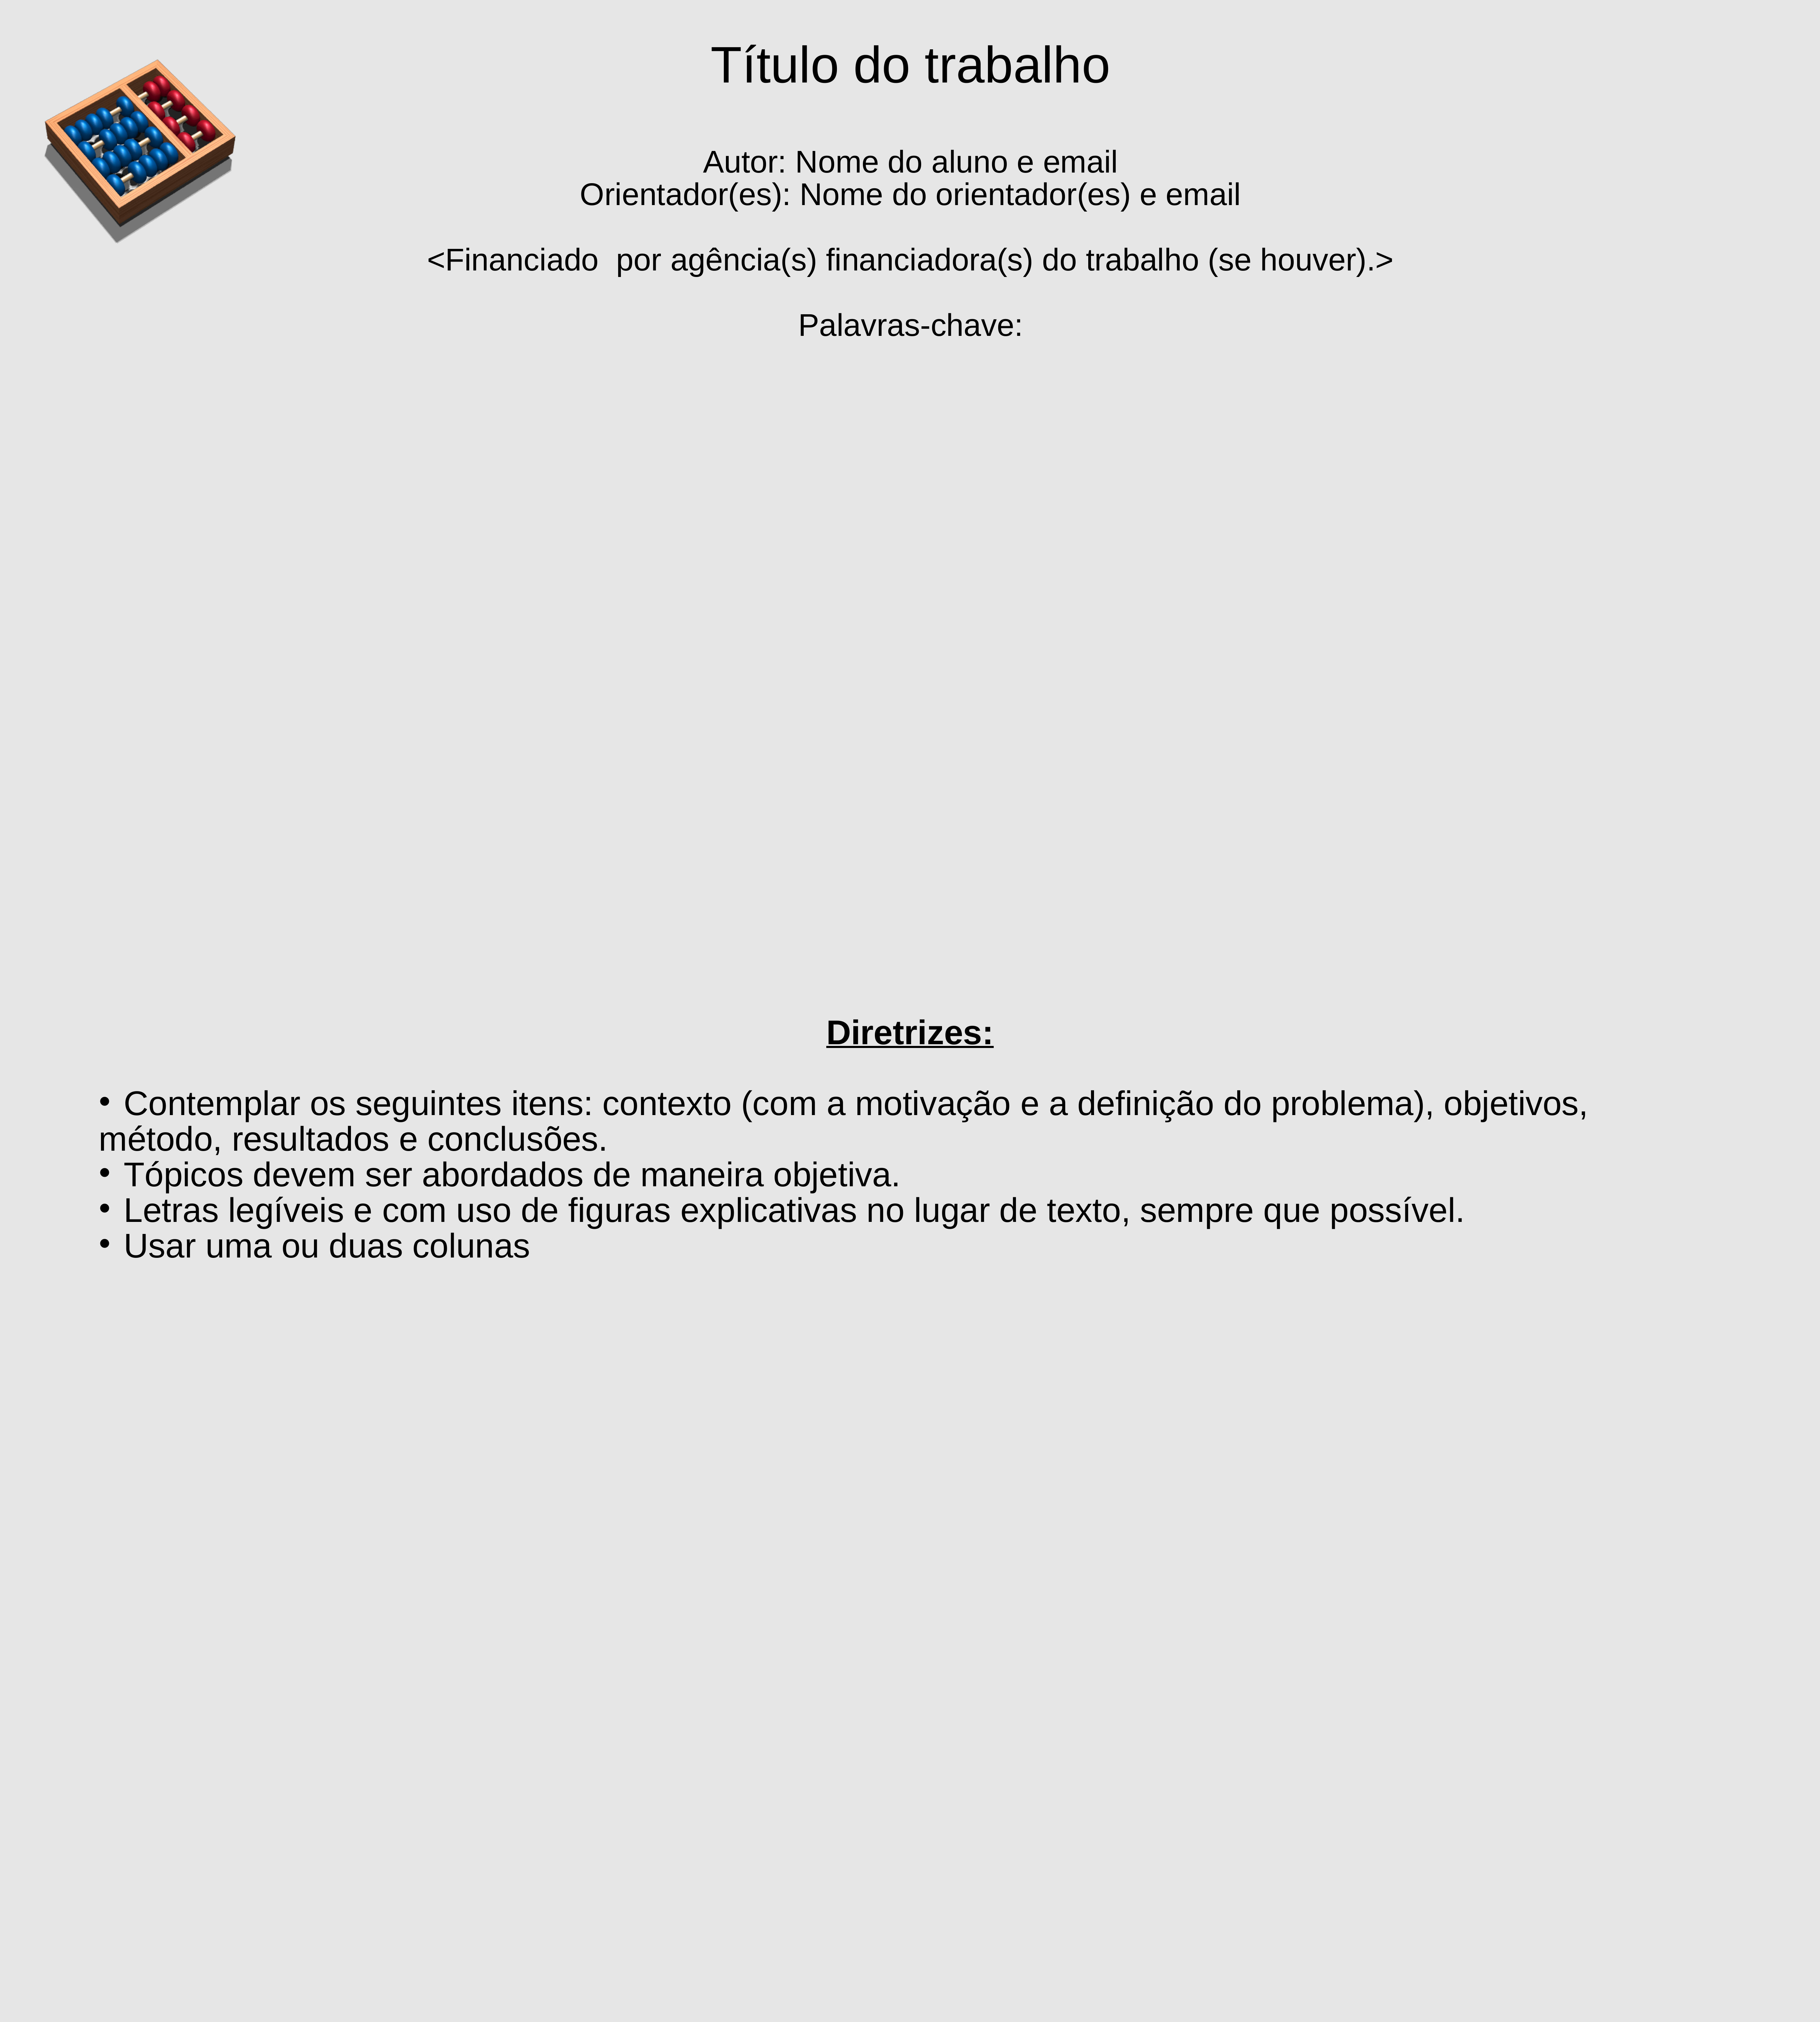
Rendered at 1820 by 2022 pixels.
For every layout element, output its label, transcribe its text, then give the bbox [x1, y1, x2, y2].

subtitle Diretrizes: Contemplar os seguintes itens: contexto (com a motivação e a definição do problema), objetivos, método, resultados e conclusões. Tópicos devem ser abordados de maneira objetiva. Letras legíveis e com uso de figuras explicativas no lugar de texto, sempre que possível. Usar uma ou duas colunas [99, 477, 1721, 1801]
title Título do trabalho Autor: Nome do aluno e email Orientador(es): Nome do orientador(es) e email <Financiado por agência(s) financiadora(s) do trabalho (se houver).> Palavras-chave: [100, 34, 1722, 345]
picture [33, 39, 247, 253]
